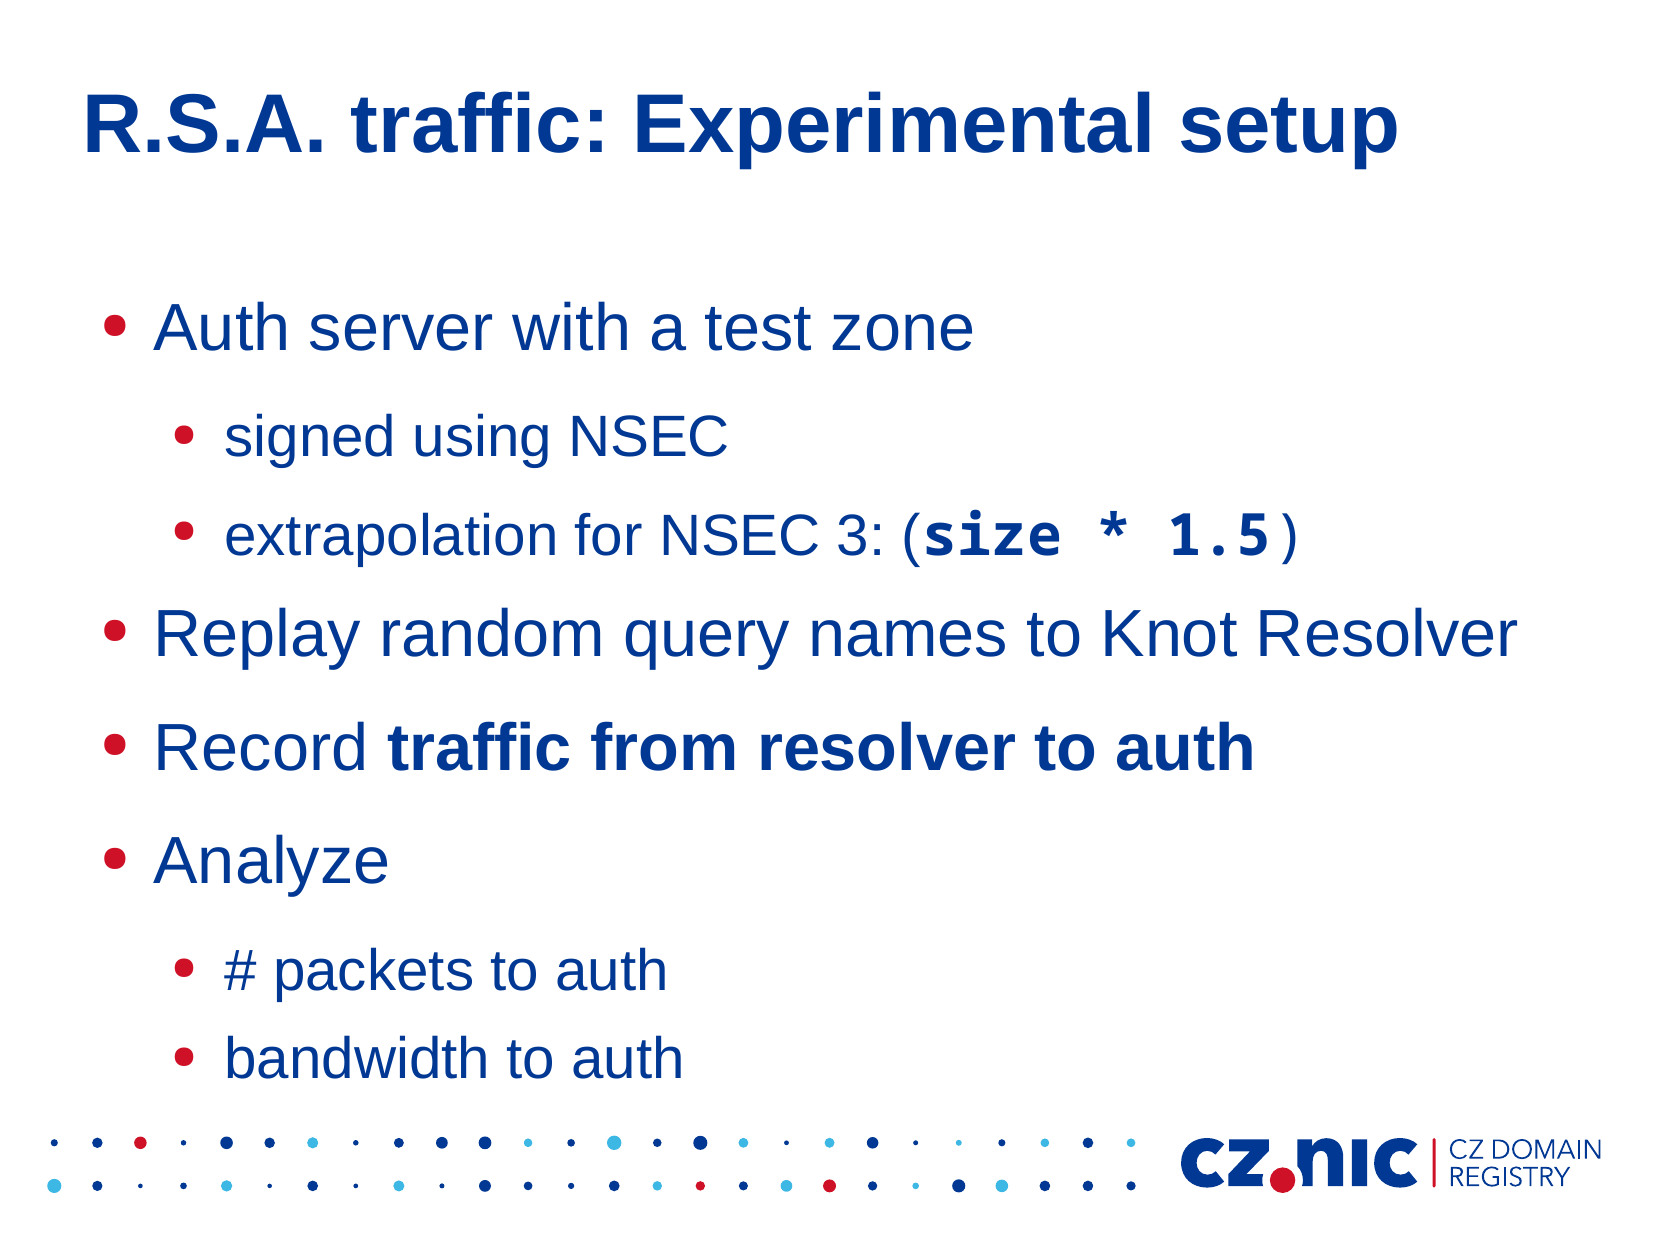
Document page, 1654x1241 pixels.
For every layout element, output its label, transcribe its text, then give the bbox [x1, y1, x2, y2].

title R.S.A. traffic: Experimental setup [82, 70, 1571, 178]
list Auth server with a test zone signed using NSEC extrapolation for NSEC 3: (size * 1.5) Replay random query names to Knot Resolver Record traffic from resolver to auth Analyze # packets to auth bandwidth to auth [82, 290, 1571, 1010]
